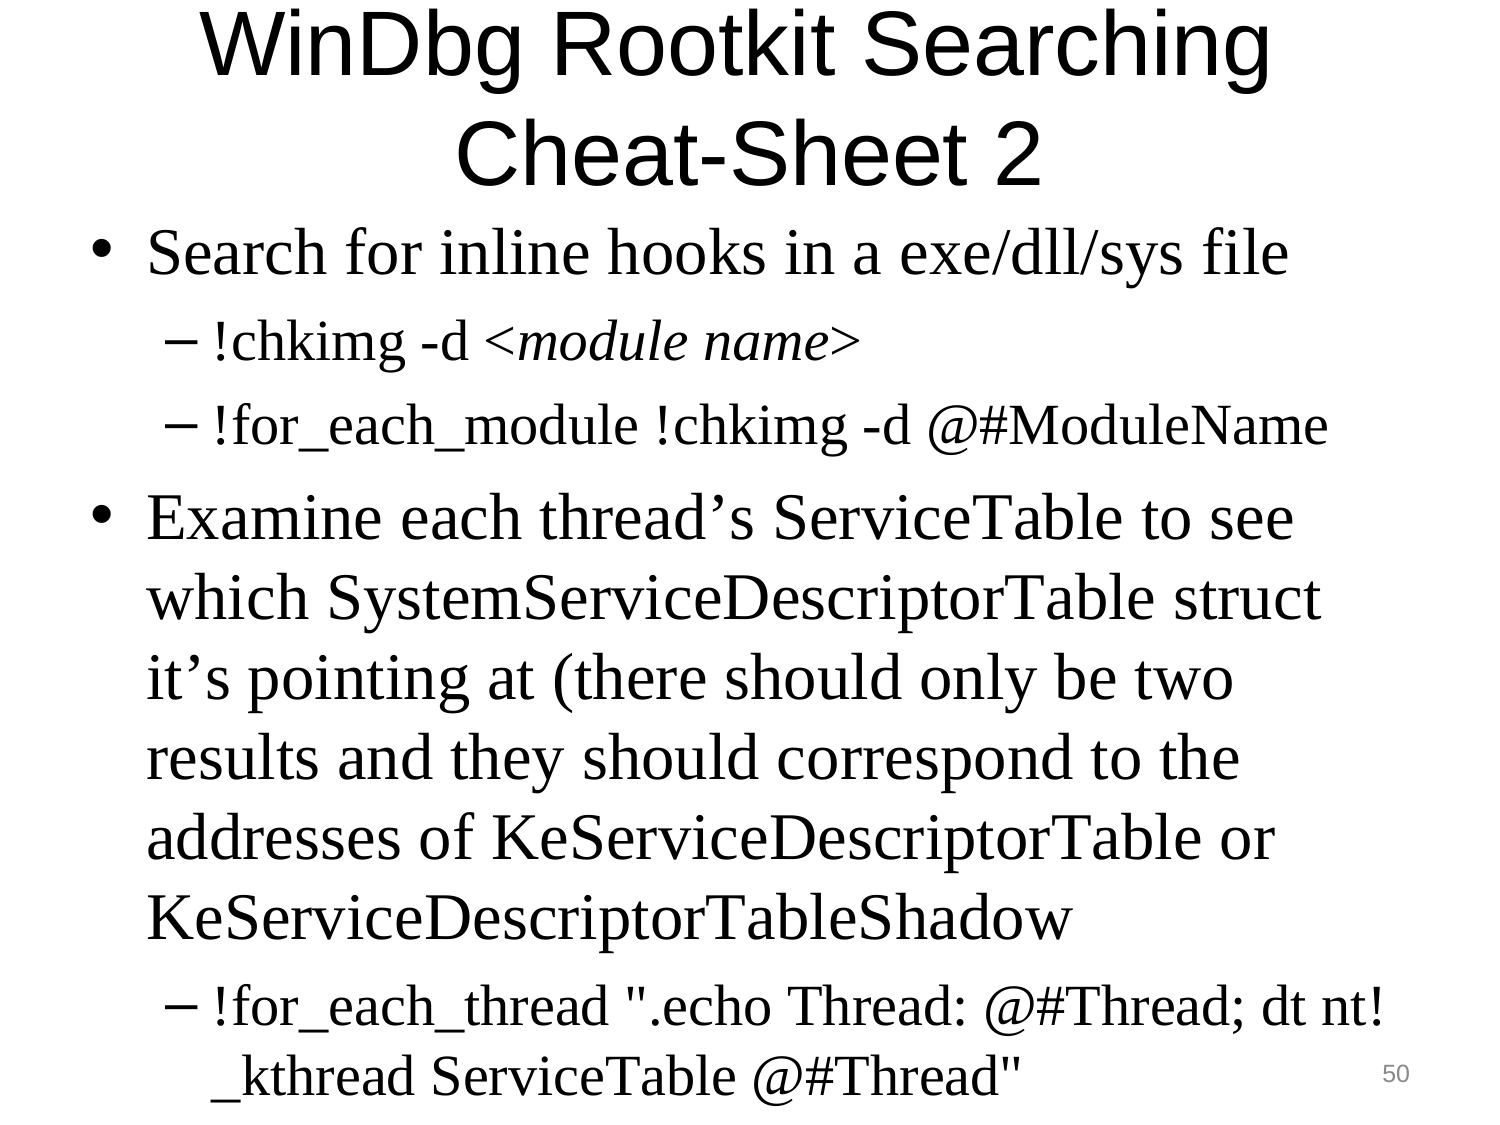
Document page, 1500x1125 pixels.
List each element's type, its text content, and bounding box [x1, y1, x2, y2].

title WinDbg Rootkit Searching Cheat-Sheet 2 [0, 0, 1500, 212]
text_box <number> [1074, 1042, 1426, 1103]
list Search for inline hooks in a exe/dll/sys file !chkimg -d <module name> !for_each_module !chkimg -d @#ModuleName Examine each thread’s ServiceTable to see which SystemServiceDescriptorTable struct it’s pointing at (there should only be two results and they should correspond to the addresses of KeServiceDescriptorTable or KeServiceDescriptorTableShadow !for_each_thread ".echo Thread: @#Thread; dt nt!_kthread ServiceTable @#Thread" [75, 200, 1426, 1115]
